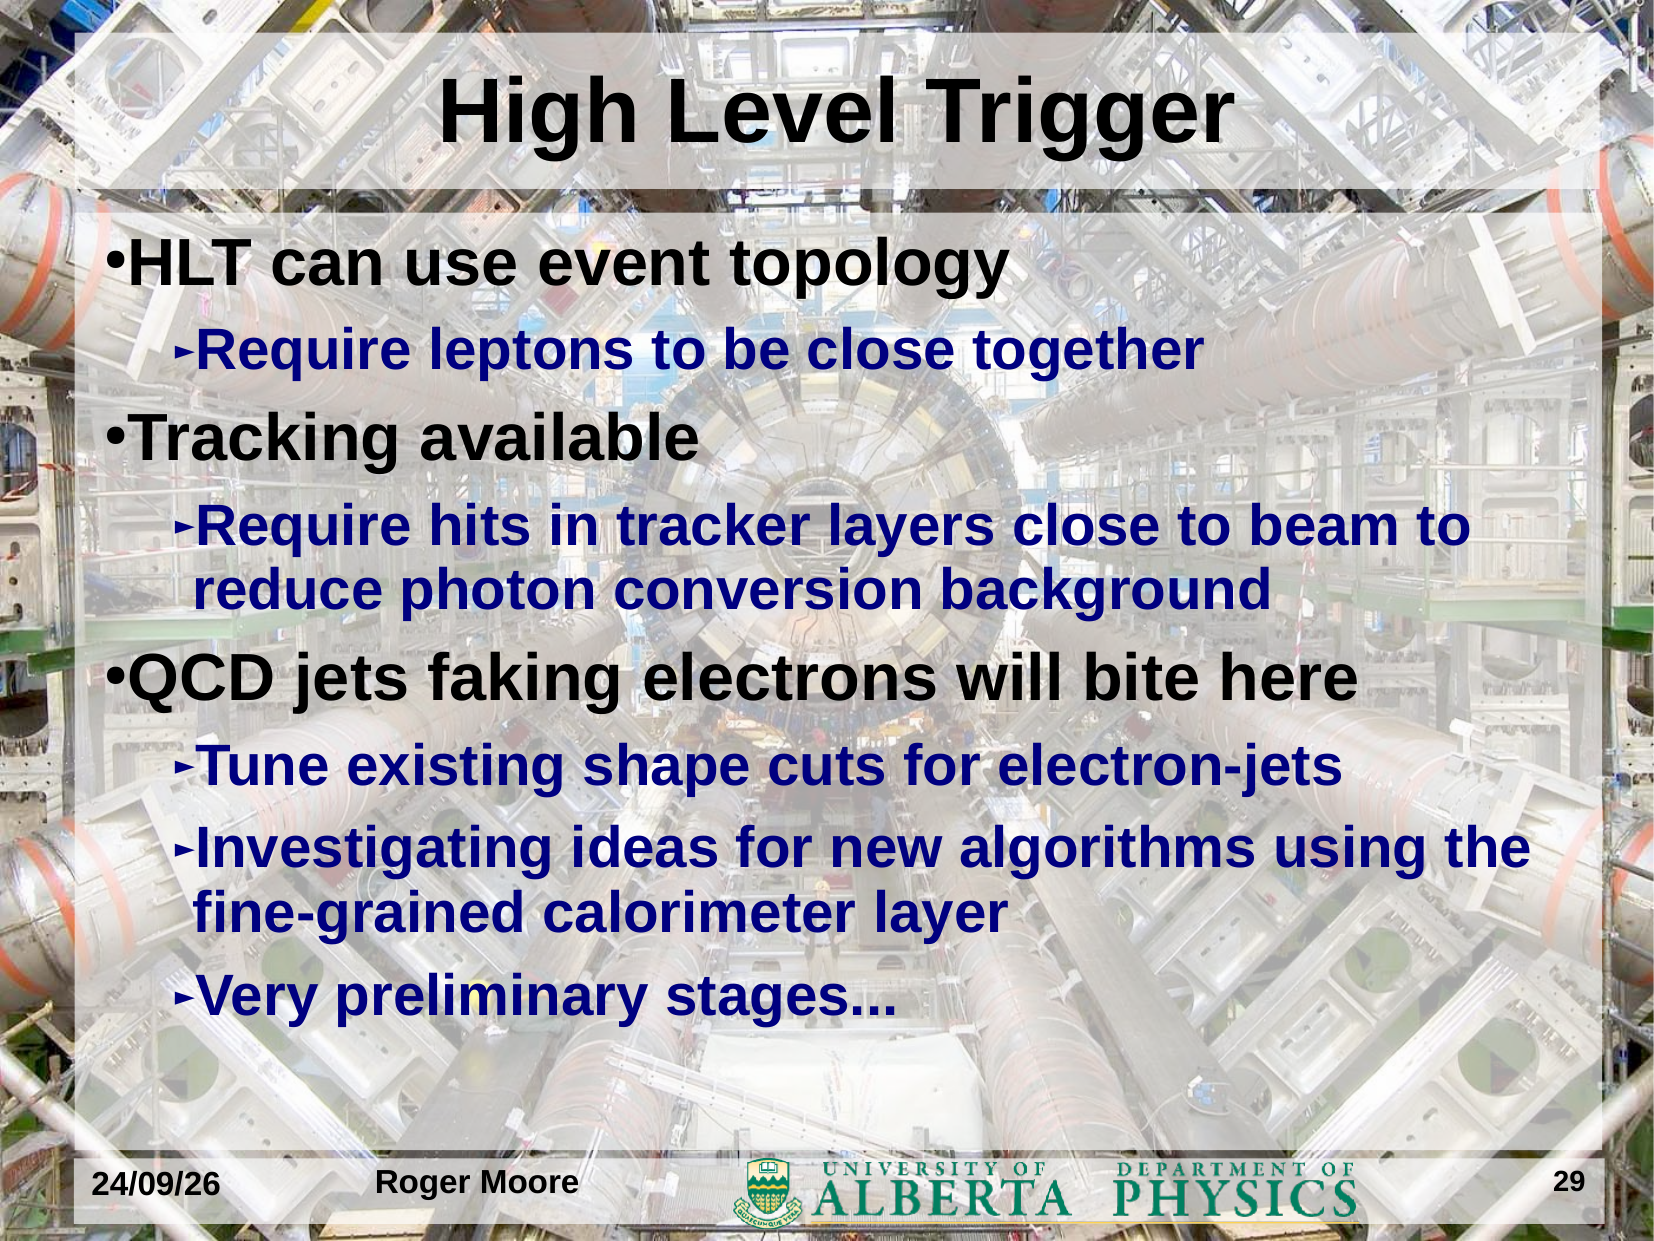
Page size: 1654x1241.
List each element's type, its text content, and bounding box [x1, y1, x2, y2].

picture [0, 0, 1654, 1241]
list HLT can use event topology Require leptons to be close together Tracking available Require hits in tracker layers close to beam to reduce photon conversion background QCD jets faking electrons will bite here Tune existing shape cuts for electron-jets Investigating ideas for new algorithms using the fine-grained calorimeter layer Very preliminary stages... [74, 212, 1603, 1151]
title High Level Trigger [74, 32, 1600, 189]
